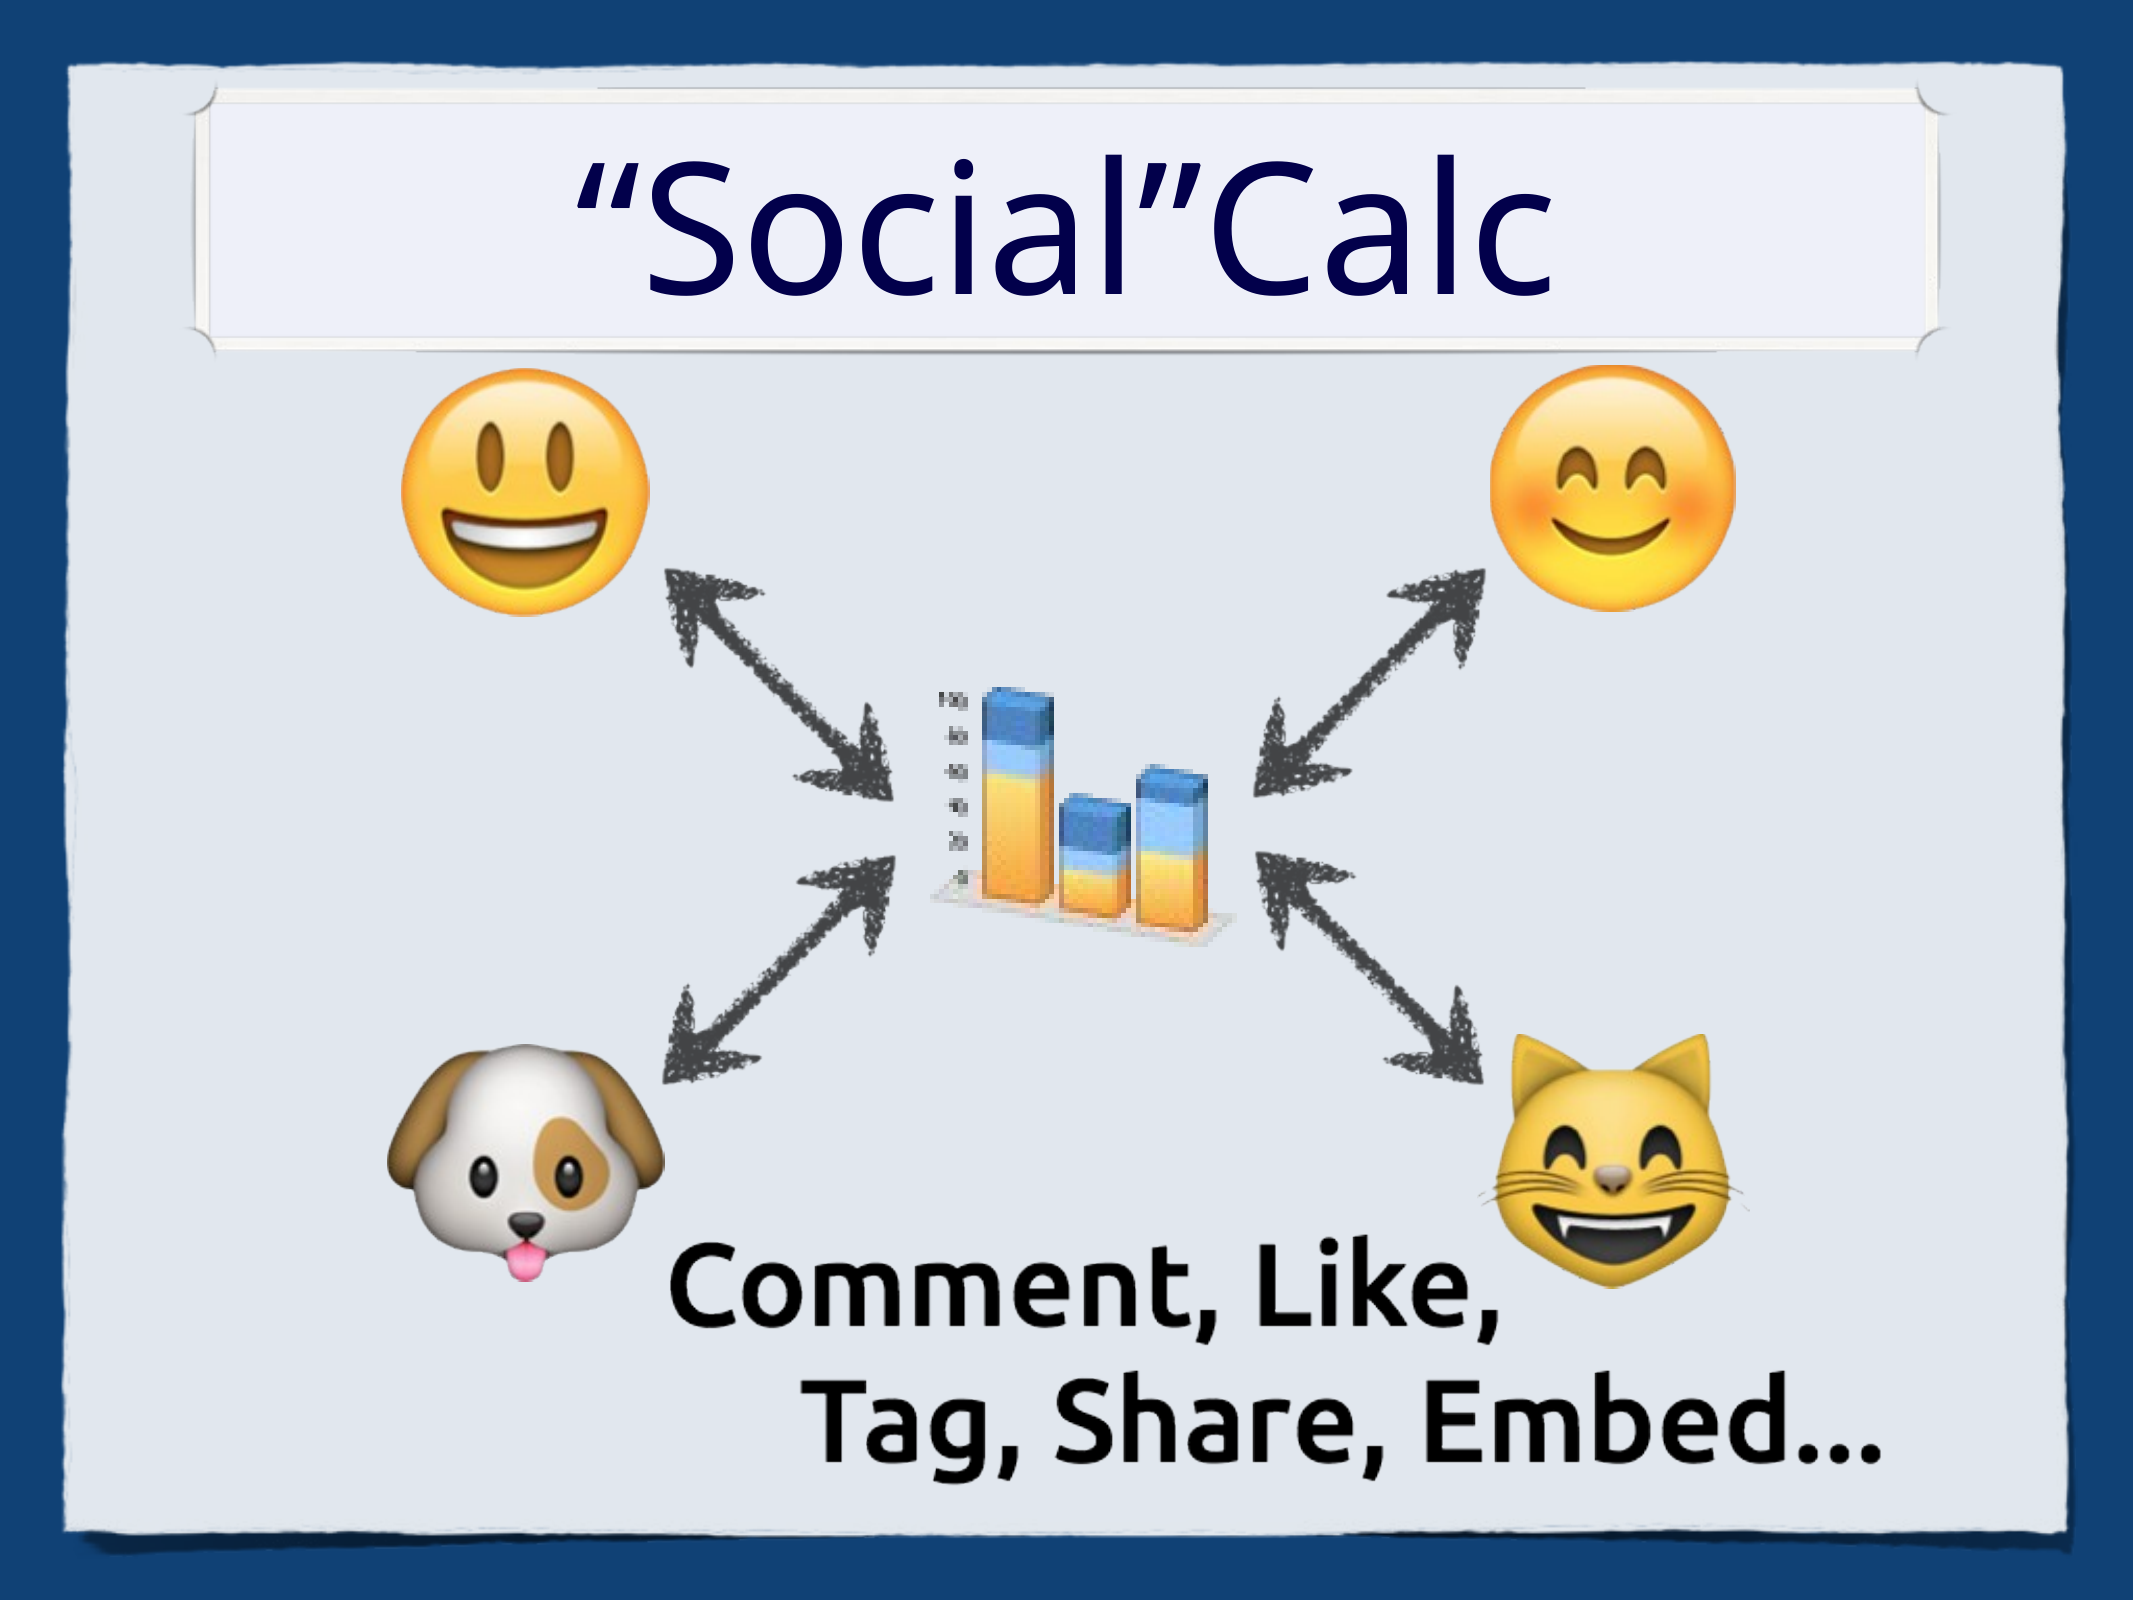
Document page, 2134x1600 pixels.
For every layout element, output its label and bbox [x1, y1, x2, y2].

picture [54, 52, 2078, 1559]
